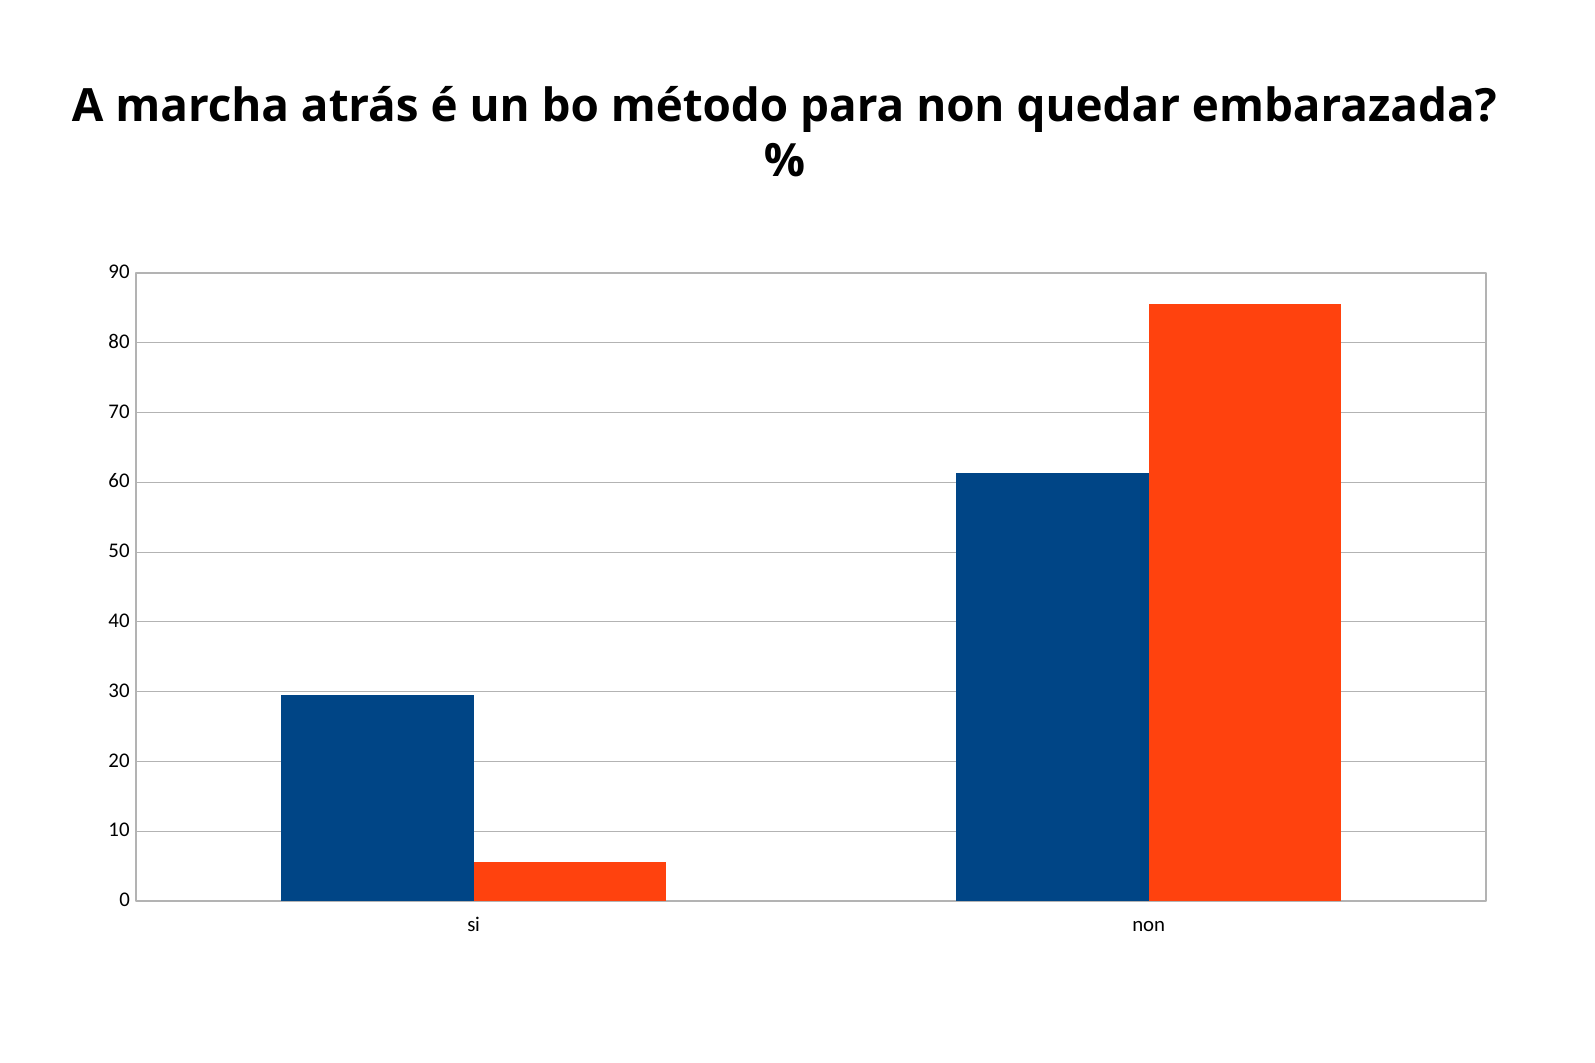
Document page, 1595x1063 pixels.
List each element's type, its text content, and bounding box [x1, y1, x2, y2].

title A marcha atrás é un bo método para non quedar embarazada?% [66, 42, 1502, 220]
chart [79, 248, 1515, 951]
